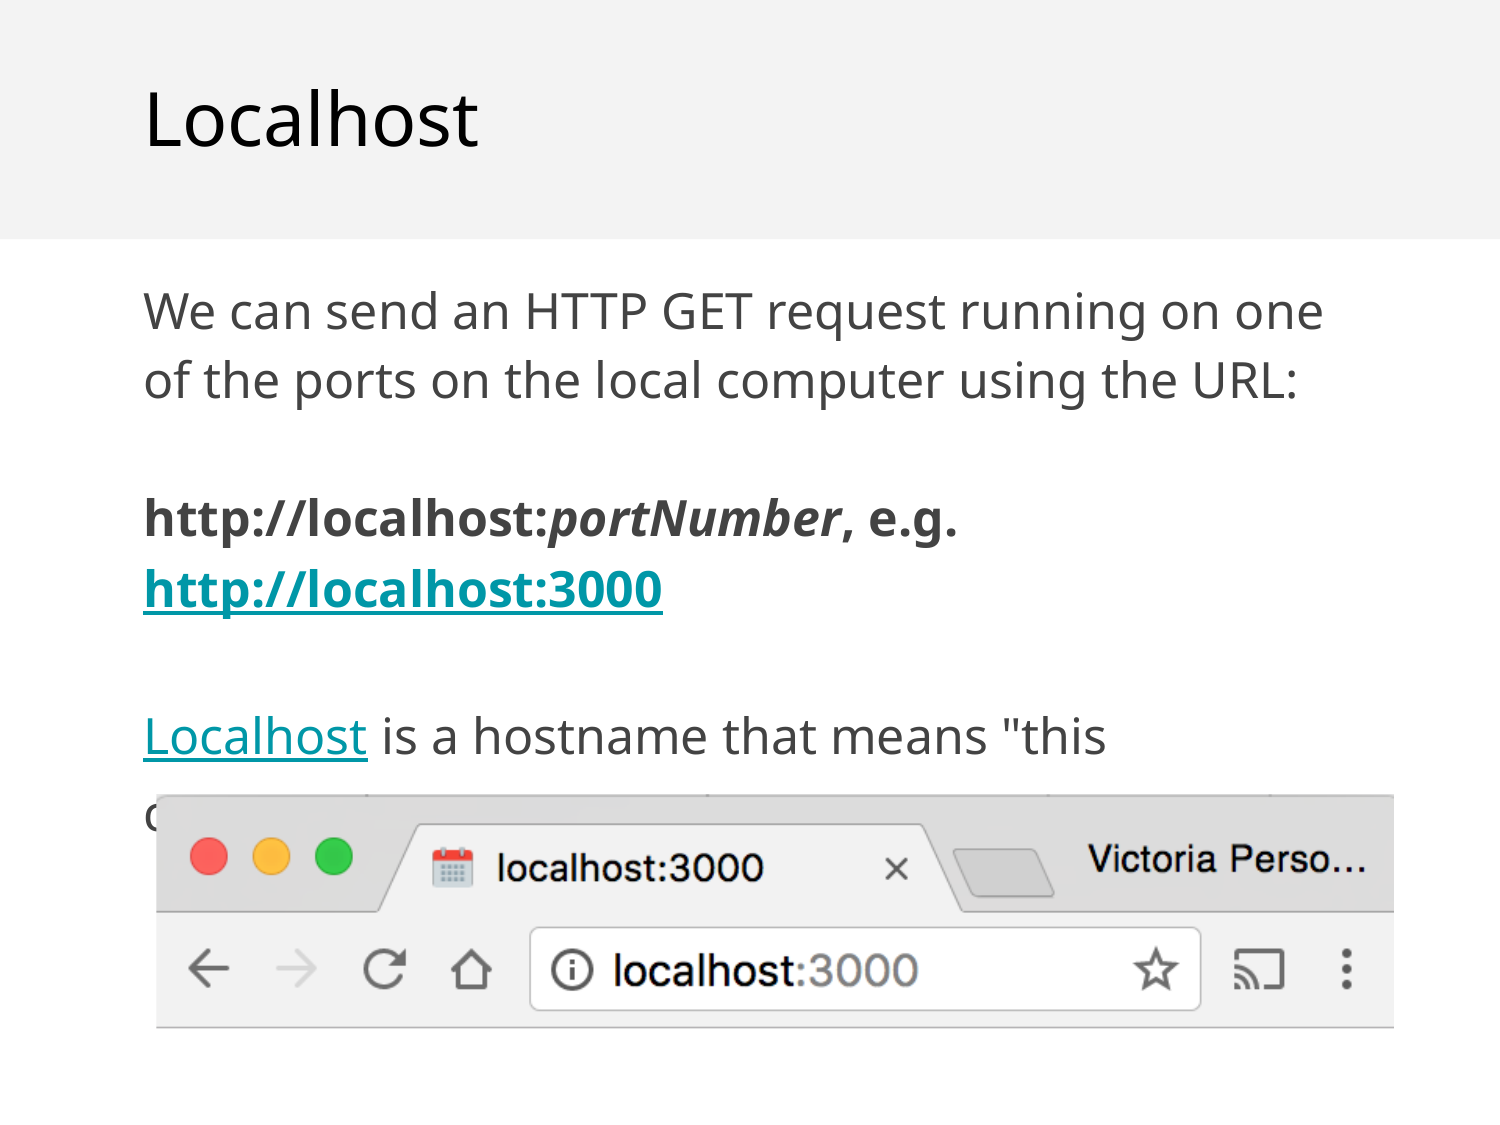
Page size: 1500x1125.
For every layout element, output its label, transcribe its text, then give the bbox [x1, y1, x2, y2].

picture [156, 794, 1394, 1031]
title Localhost [128, 56, 1372, 183]
list We can send an HTTP GET request running on one of the ports on the local computer using the URL: http://localhost:portNumber, e.g. http://localhost:3000 Localhost is a hostname that means "this computer." [128, 255, 1372, 1004]
